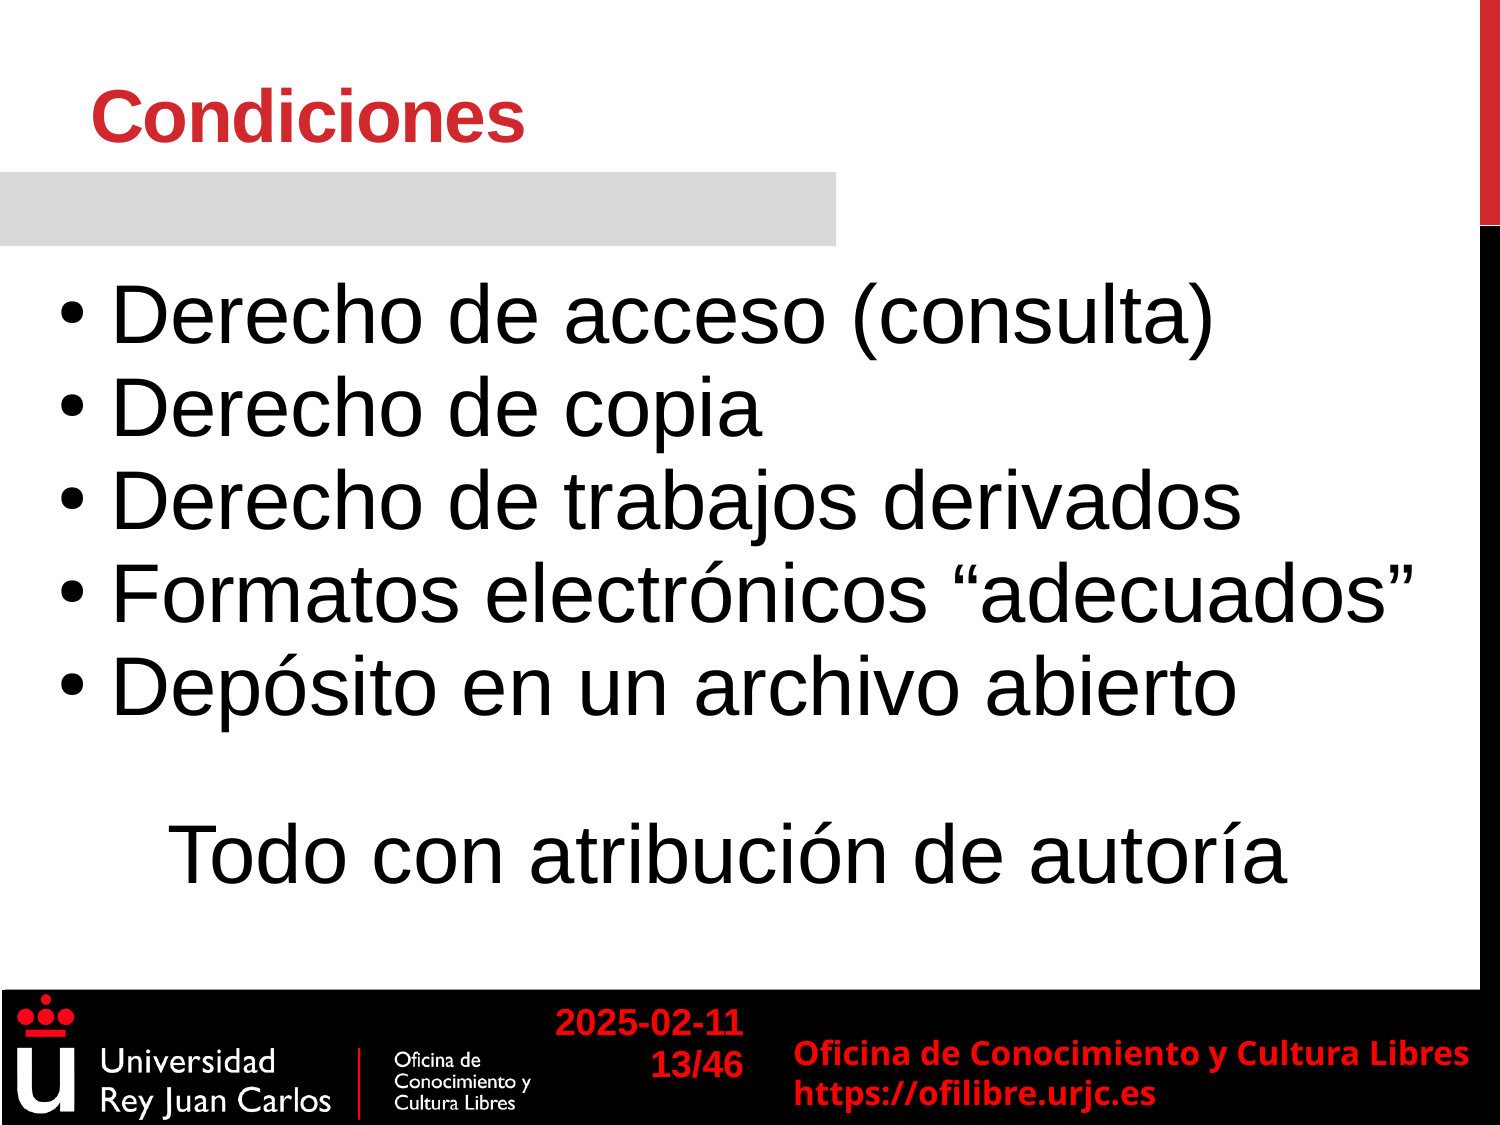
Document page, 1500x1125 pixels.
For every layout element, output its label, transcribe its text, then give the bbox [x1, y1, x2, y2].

text_box Condiciones [0, 24, 1326, 172]
text_box Derecho de acceso (consulta) Derecho de copia Derecho de trabajos derivados Formatos electrónicos “adecuados” Depósito en un archivo abierto Todo con atribución de autoría [24, 261, 1432, 931]
text_box [0, 171, 837, 238]
picture [17, 994, 531, 1120]
title [75, 15, 1425, 172]
